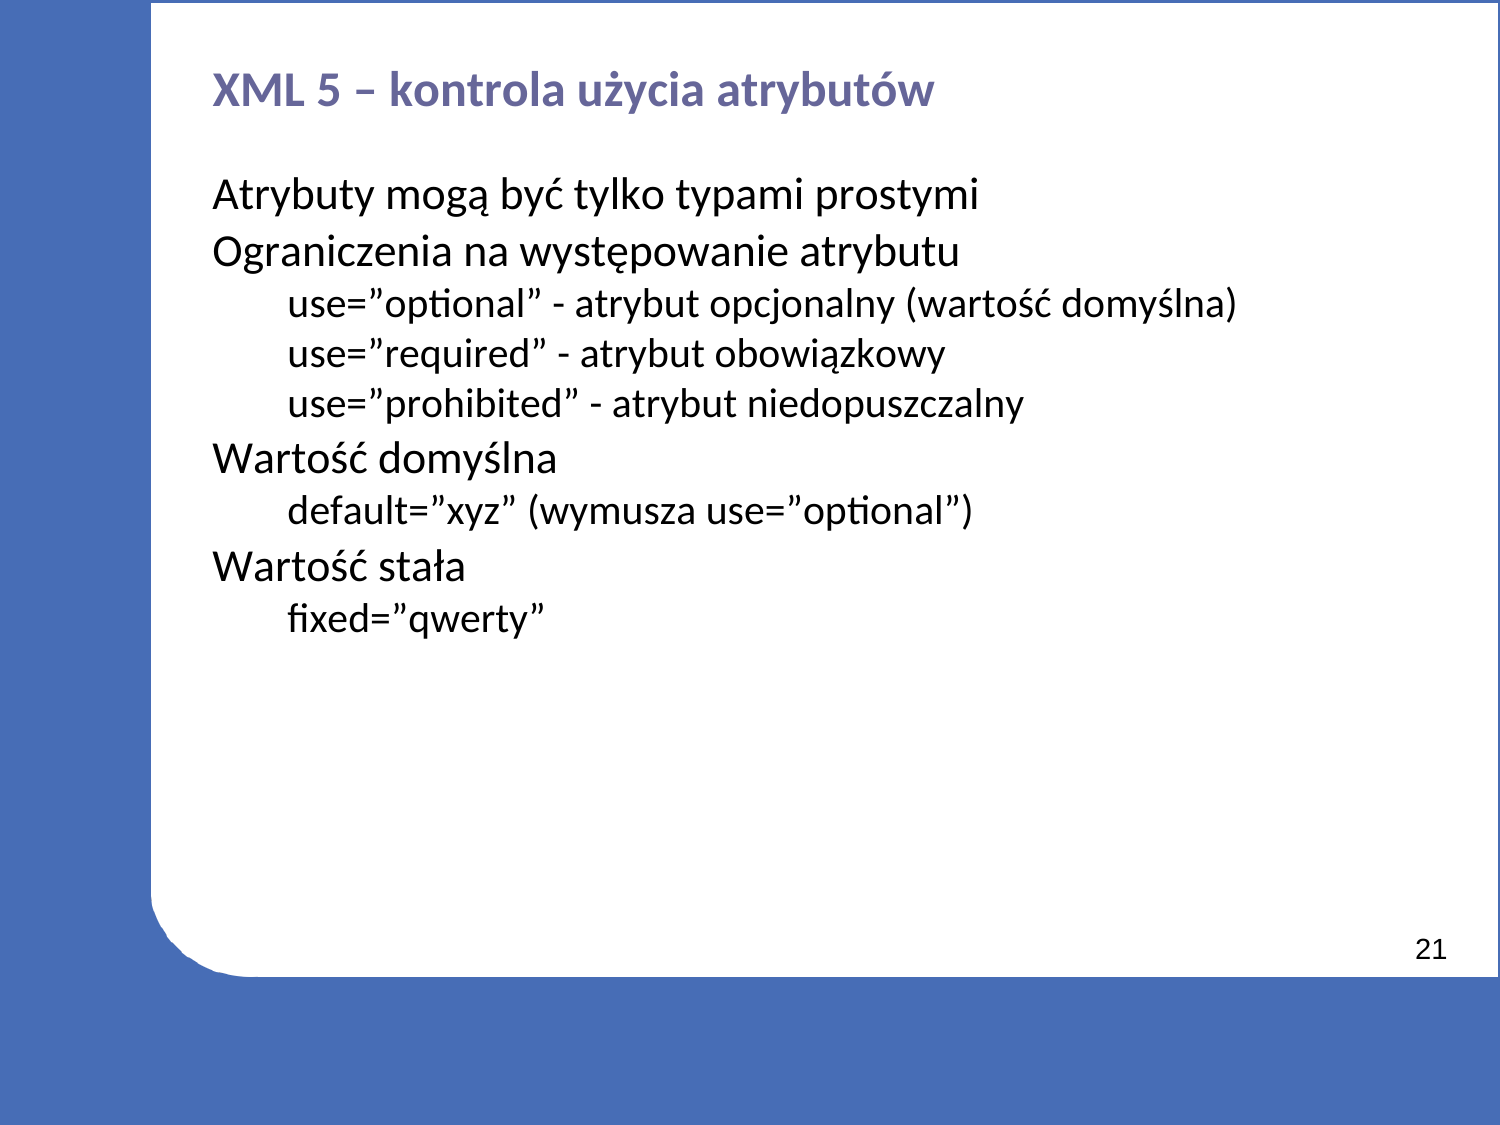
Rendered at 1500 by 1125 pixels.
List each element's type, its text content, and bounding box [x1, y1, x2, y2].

picture [0, 0, 1500, 1125]
title XML 5 – kontrola użycia atrybutów [212, 24, 1447, 164]
list Atrybuty mogą być tylko typami prostymi Ograniczenia na występowanie atrybutu use=”optional” - atrybut opcjonalny (wartość domyślna) use=”required” - atrybut obowiązkowy use=”prohibited” - atrybut niedopuszczalny Wartość domyślna default=”xyz” (wymusza use=”optional”) Wartość stała fixed=”qwerty” [212, 174, 1448, 926]
